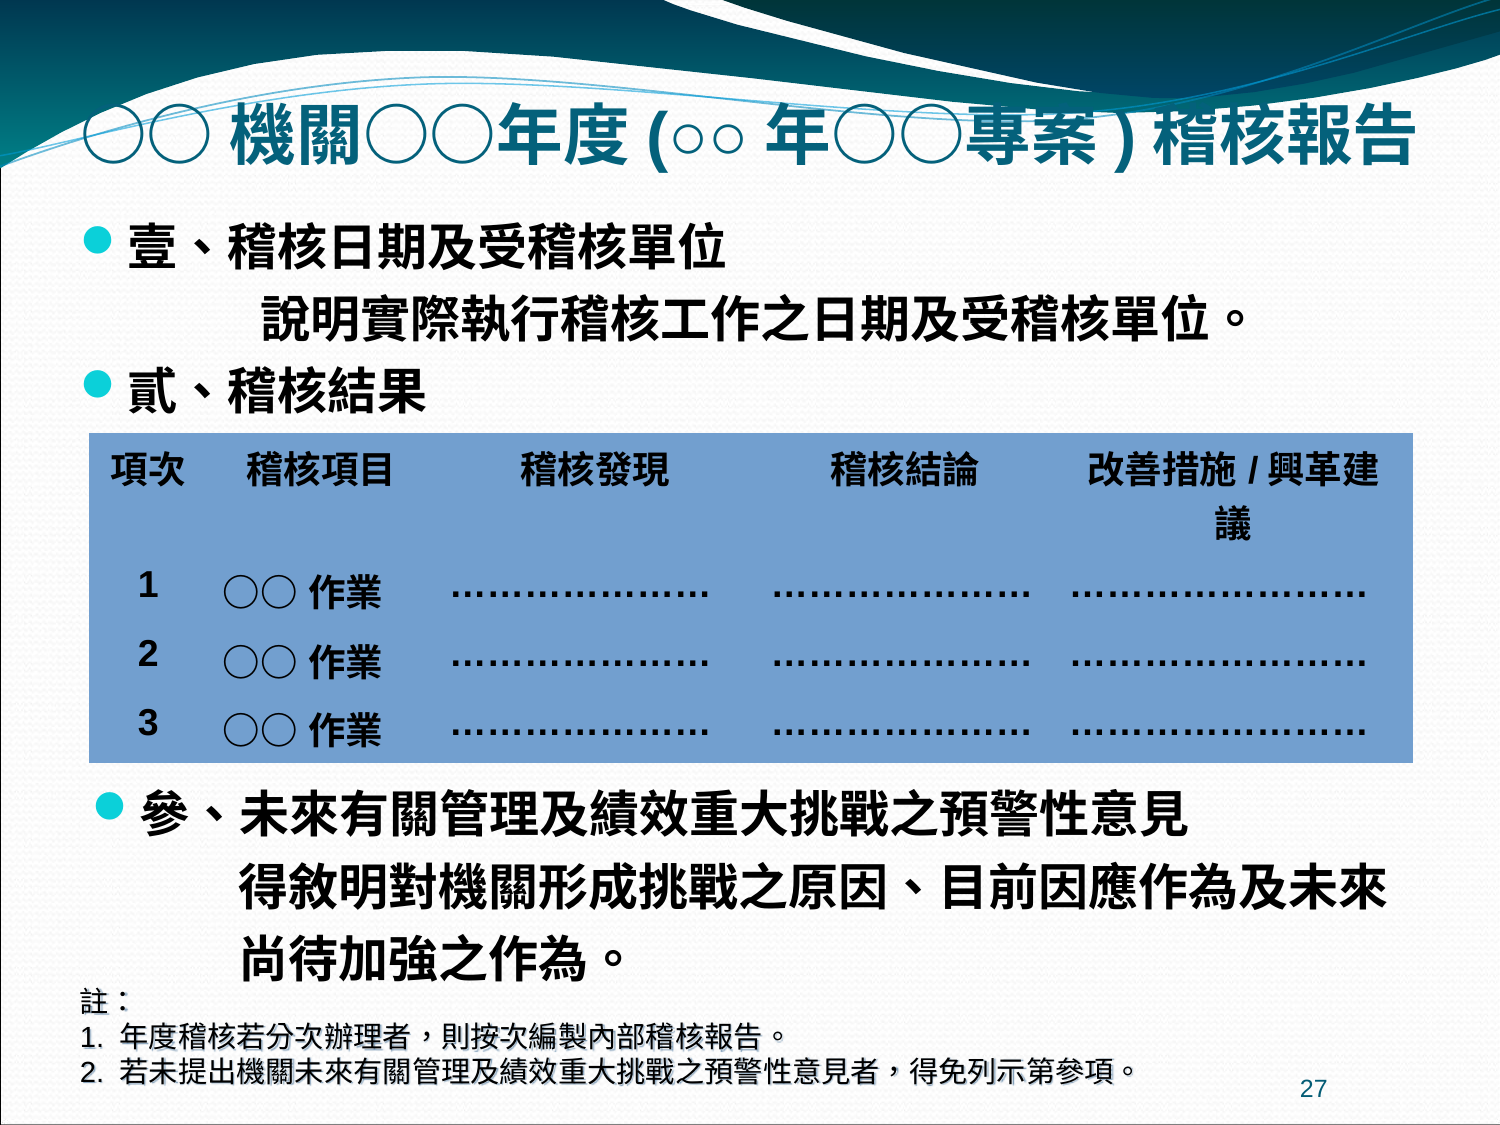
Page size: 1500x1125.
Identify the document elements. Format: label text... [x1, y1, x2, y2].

table_cell ○○作業 [208, 556, 434, 625]
table_cell 1 [89, 556, 208, 625]
table_cell ○○作業 [208, 625, 434, 694]
table_cell ………………… [434, 694, 756, 763]
table_cell …………………… [1054, 625, 1413, 694]
table_header 項次 [89, 433, 208, 556]
text_box 註： 1. 年度稽核若分次辦理者，則按次編製內部稽核報告。 2. 若未提出機關未來有關管理及績效重大挑戰之預警性意見者，得免列示第參項。 [65, 976, 1435, 1096]
table_cell ………………… [434, 625, 756, 694]
table_cell ………………… [756, 625, 1054, 694]
text_box [1299, 1096, 1426, 1103]
title ○○機關○○年度(○○年○○專案)稽核報告 [0, 0, 1500, 173]
table_cell 2 [89, 625, 208, 694]
table_cell ………………… [756, 694, 1054, 763]
table_header 改善措施/興革建議 [1054, 433, 1413, 556]
table_header 稽核結論 [756, 433, 1054, 556]
table_header 稽核發現 [434, 433, 756, 556]
table_cell 3 [89, 694, 208, 763]
table_cell ………………… [434, 556, 756, 625]
table_cell ○○作業 [208, 694, 434, 763]
table_cell …………………… [1054, 556, 1413, 625]
table_cell …………………… [1054, 694, 1413, 763]
table_cell ………………… [756, 556, 1054, 625]
list 壹、稽核日期及受稽核單位 說明實際執行稽核工作之日期及受稽核單位。 貳、稽核結果 [64, 196, 1414, 433]
table_header 稽核項目 [208, 433, 434, 556]
text_box 參、未來有關管理及績效重大挑戰之預警性意見 得敘明對機關形成挑戰之原因、目前因應作為及未來 尚待加強之作為。 [77, 775, 1425, 976]
